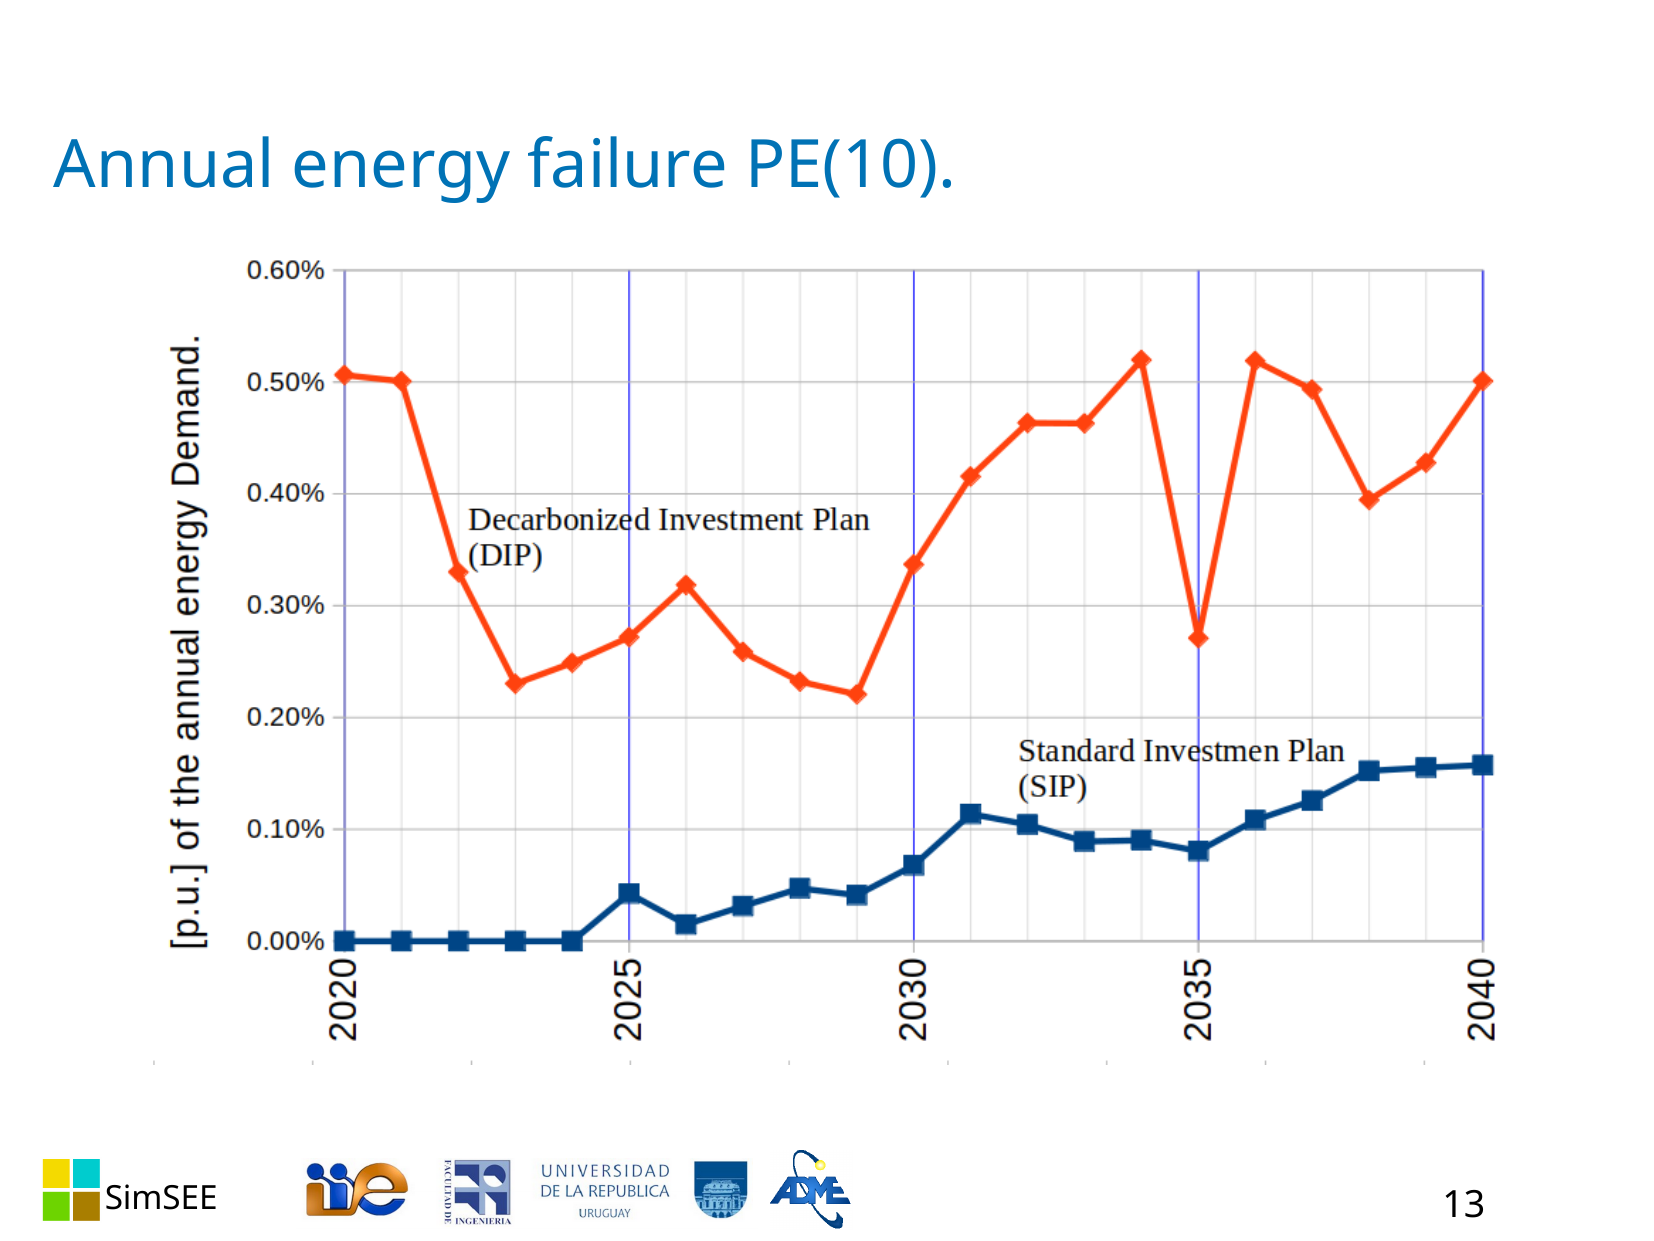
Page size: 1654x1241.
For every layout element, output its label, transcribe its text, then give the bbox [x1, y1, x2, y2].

picture [135, 238, 1516, 1066]
title Annual energy failure PE(10). [47, 58, 1460, 207]
picture [296, 1154, 753, 1229]
picture [770, 1150, 853, 1230]
picture [41, 1157, 102, 1223]
